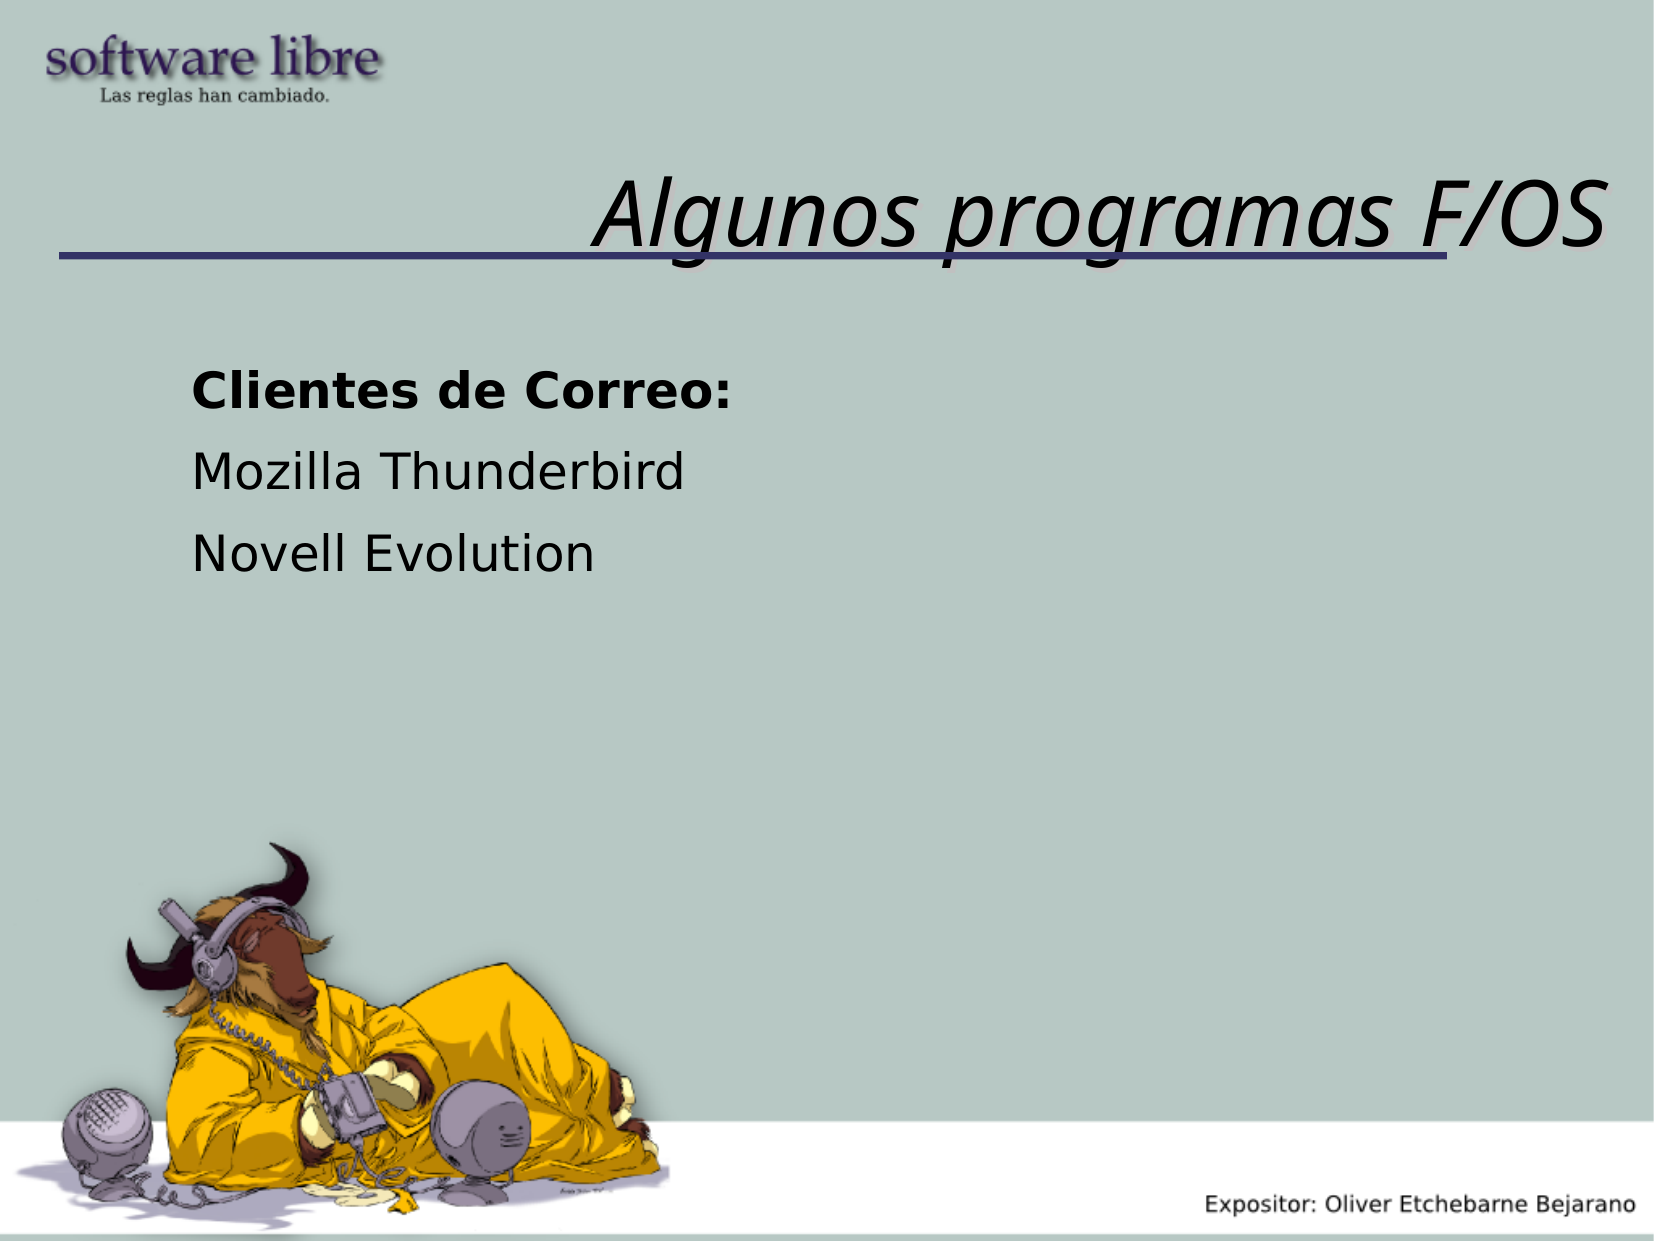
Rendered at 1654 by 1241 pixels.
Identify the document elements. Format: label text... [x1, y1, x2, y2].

text_box [59, 252, 1447, 260]
text_box Clientes de Correo: Mozilla Thunderbird Novell Evolution [177, 354, 1595, 875]
picture [0, 0, 1654, 1241]
text_box Algunos programas F/OS [59, 140, 1625, 266]
